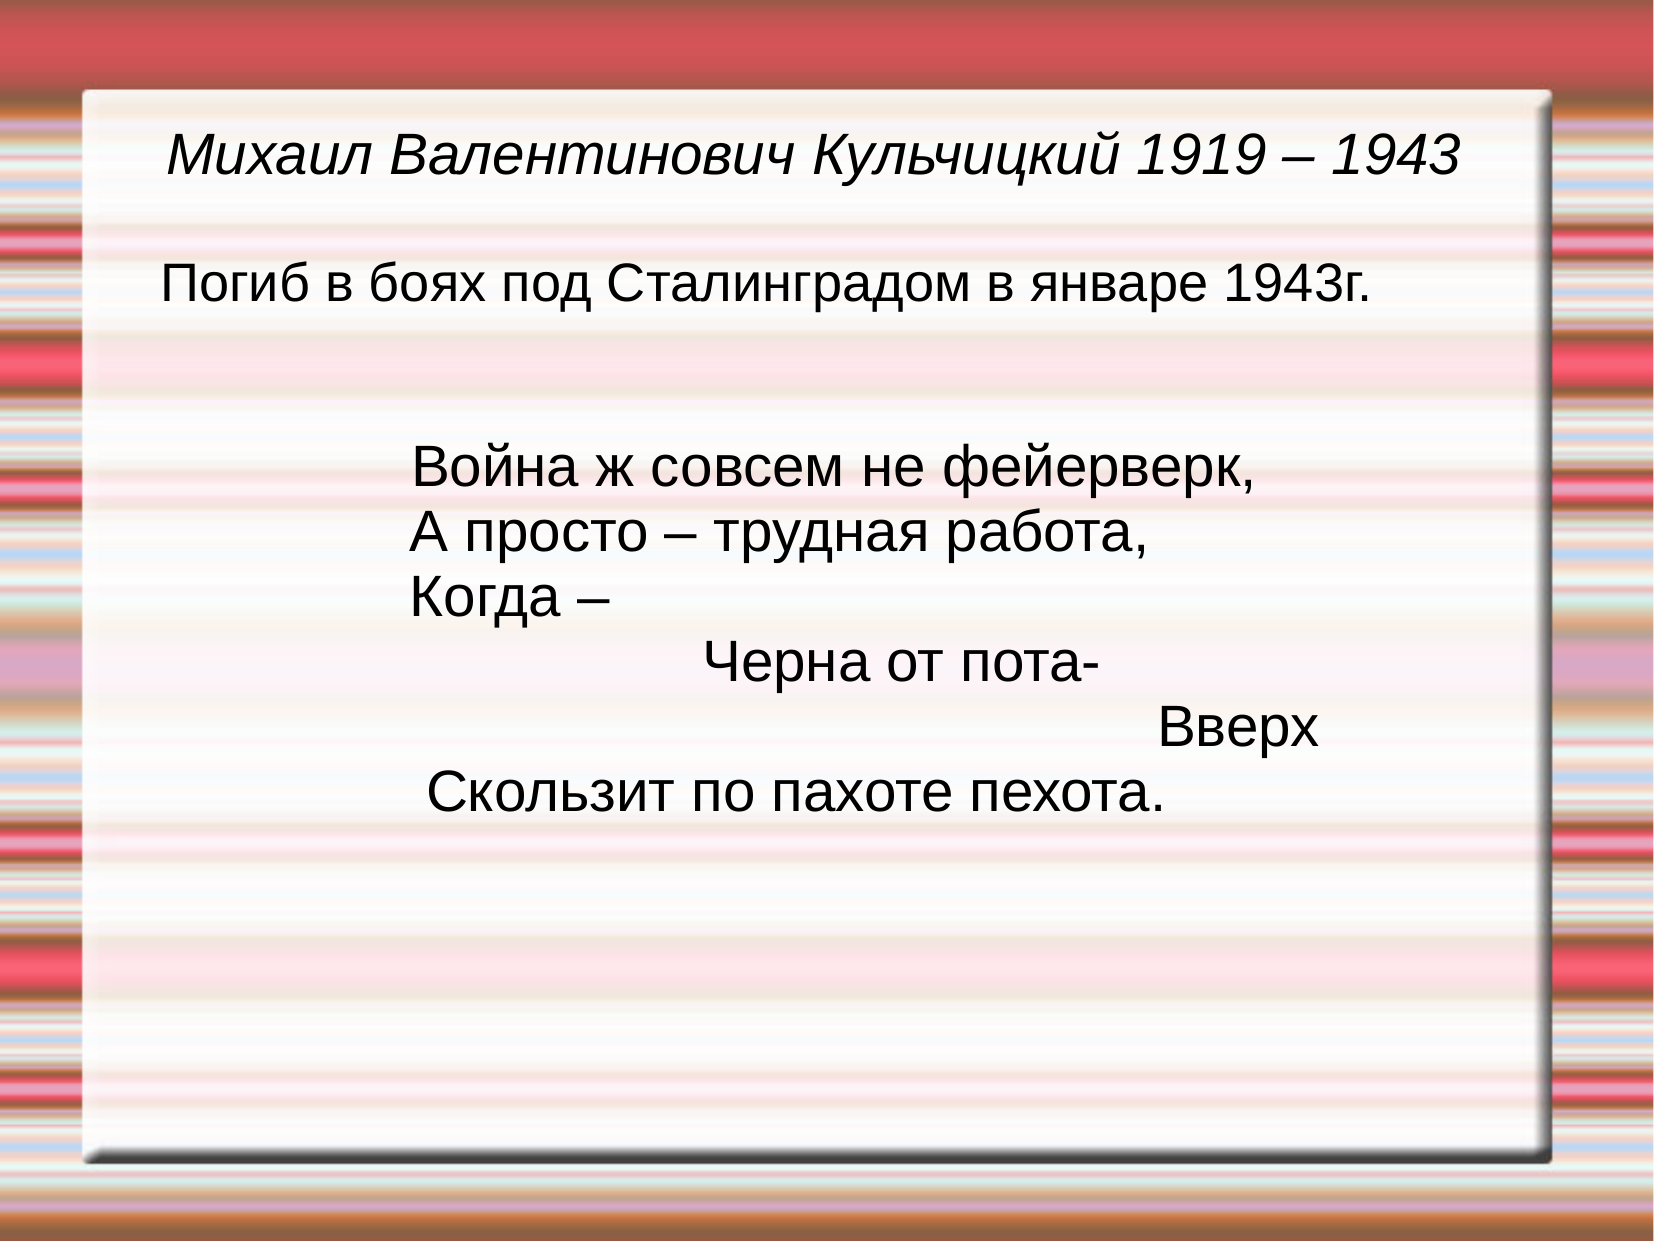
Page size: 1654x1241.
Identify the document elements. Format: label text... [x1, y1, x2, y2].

text_box Михаил Валентинович Кульчицкий 1919 – 1943 Погиб в боях под Сталинградом в январе 1943г. Война ж совсем не фейерверк, А просто – трудная работа, Когда – Черна от пота- Вверх Скользит по пахоте пехота. [134, 114, 1516, 1132]
picture [0, 0, 1654, 1241]
